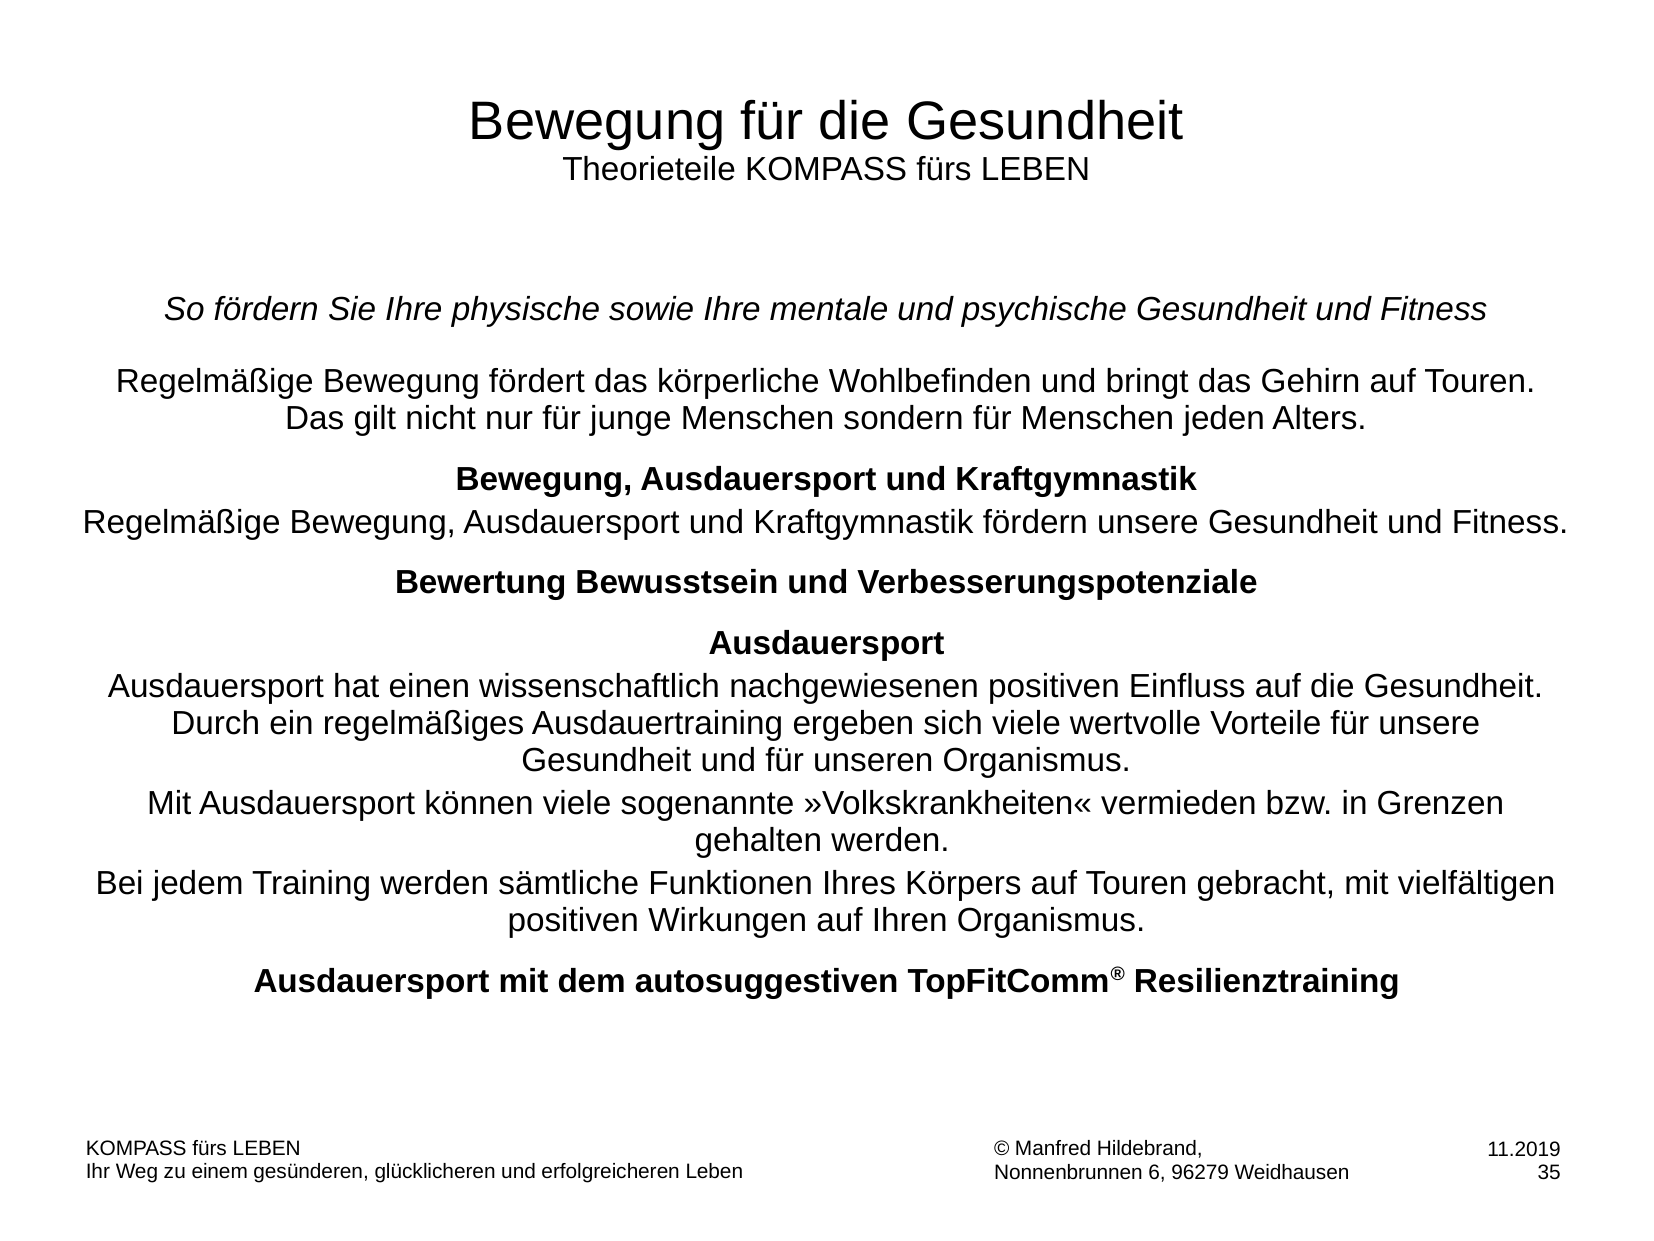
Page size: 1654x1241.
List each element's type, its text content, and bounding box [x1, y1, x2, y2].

text_box KOMPASS fürs LEBEN Ihr Weg zu einem gesünderen, glücklicheren und erfolgreicheren Leben [70, 1118, 964, 1202]
text_box 11.2019 35 [1405, 1118, 1576, 1203]
title Bewegung für die Gesundheit Theorieteile KOMPASS fürs LEBEN [82, 49, 1571, 257]
text_box © Manfred Hildebrand, Nonnenbrunnen 6, 96279 Weidhausen [979, 1118, 1389, 1203]
list So fördern Sie Ihre physische sowie Ihre mentale und psychische Gesundheit und Fitness Regelmäßige Bewegung fördert das körperliche Wohlbefinden und bringt das Gehirn auf Touren. Das gilt nicht nur für junge Menschen sondern für Menschen jeden Alters. Bewegung, Ausdauersport und Kraftgymnastik Regelmäßige Bewegung, Ausdauersport und Kraftgymnastik fördern unsere Gesundheit und Fitness. Bewertung Bewusstsein und Verbesserungspotenziale Ausdauersport Ausdauersport hat einen wissenschaftlich nachgewiesenen positiven Einfluss auf die Gesundheit. Durch ein regelmäßiges Ausdauertraining ergeben sich viele wertvolle Vorteile für unsere Gesundheit und für unseren Organismus. Mit Ausdauersport können viele sogenannte »Volkskrankheiten« vermieden bzw. in Grenzen gehalten werden. Bei jedem Training werden sämtliche Funktionen Ihres Körpers auf Touren gebracht, mit vielfältigen positiven Wirkungen auf Ihren Organismus. Ausdauersport mit dem autosuggestiven TopFitComm® Resilienztraining [82, 290, 1571, 1109]
